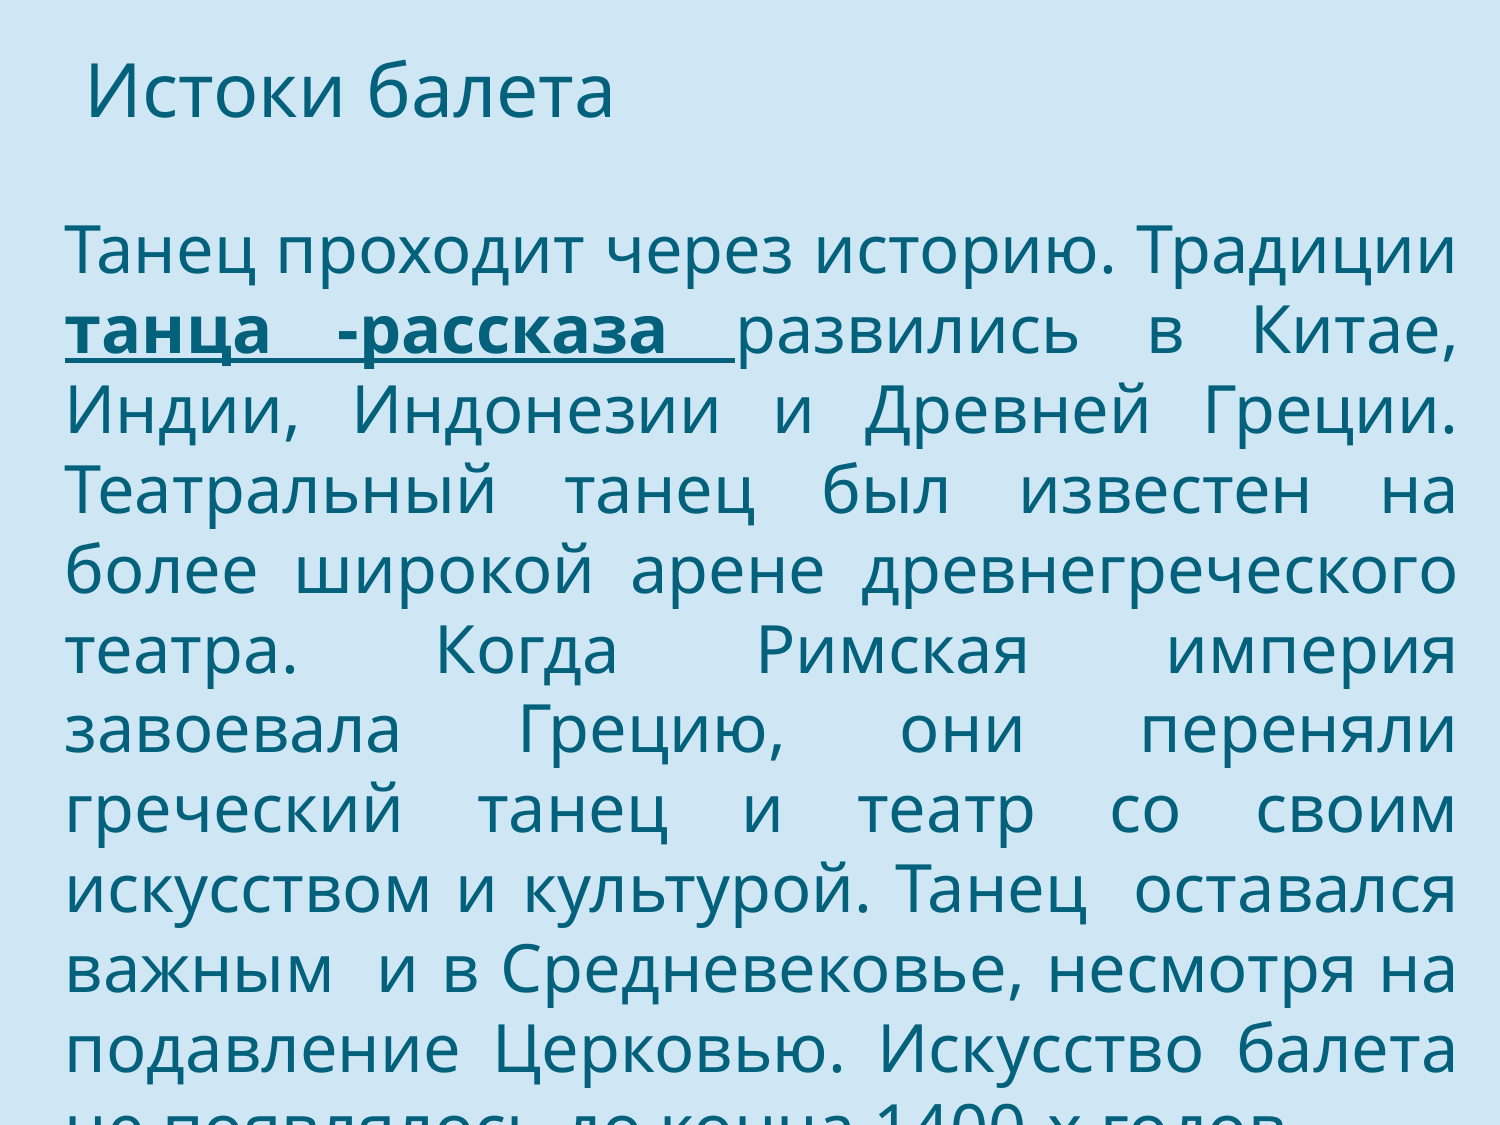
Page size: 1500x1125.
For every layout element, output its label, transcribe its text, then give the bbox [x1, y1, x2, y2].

title Истоки балета [70, 35, 689, 160]
list Танец проходит через историю. Традиции танца -рассказа развились в Китае, Индии, Индонезии и Древней Греции. Театральный танец был известен на более широкой арене древнегреческого театра. Когда Римская империя завоевала Грецию, они переняли греческий танец и театр со своим искусством и культурой. Танец оставался важным и в Средневековье, несмотря на подавление Церковью. Искусство балета не появлялось до конца 1400-х годов. [50, 199, 1475, 1079]
